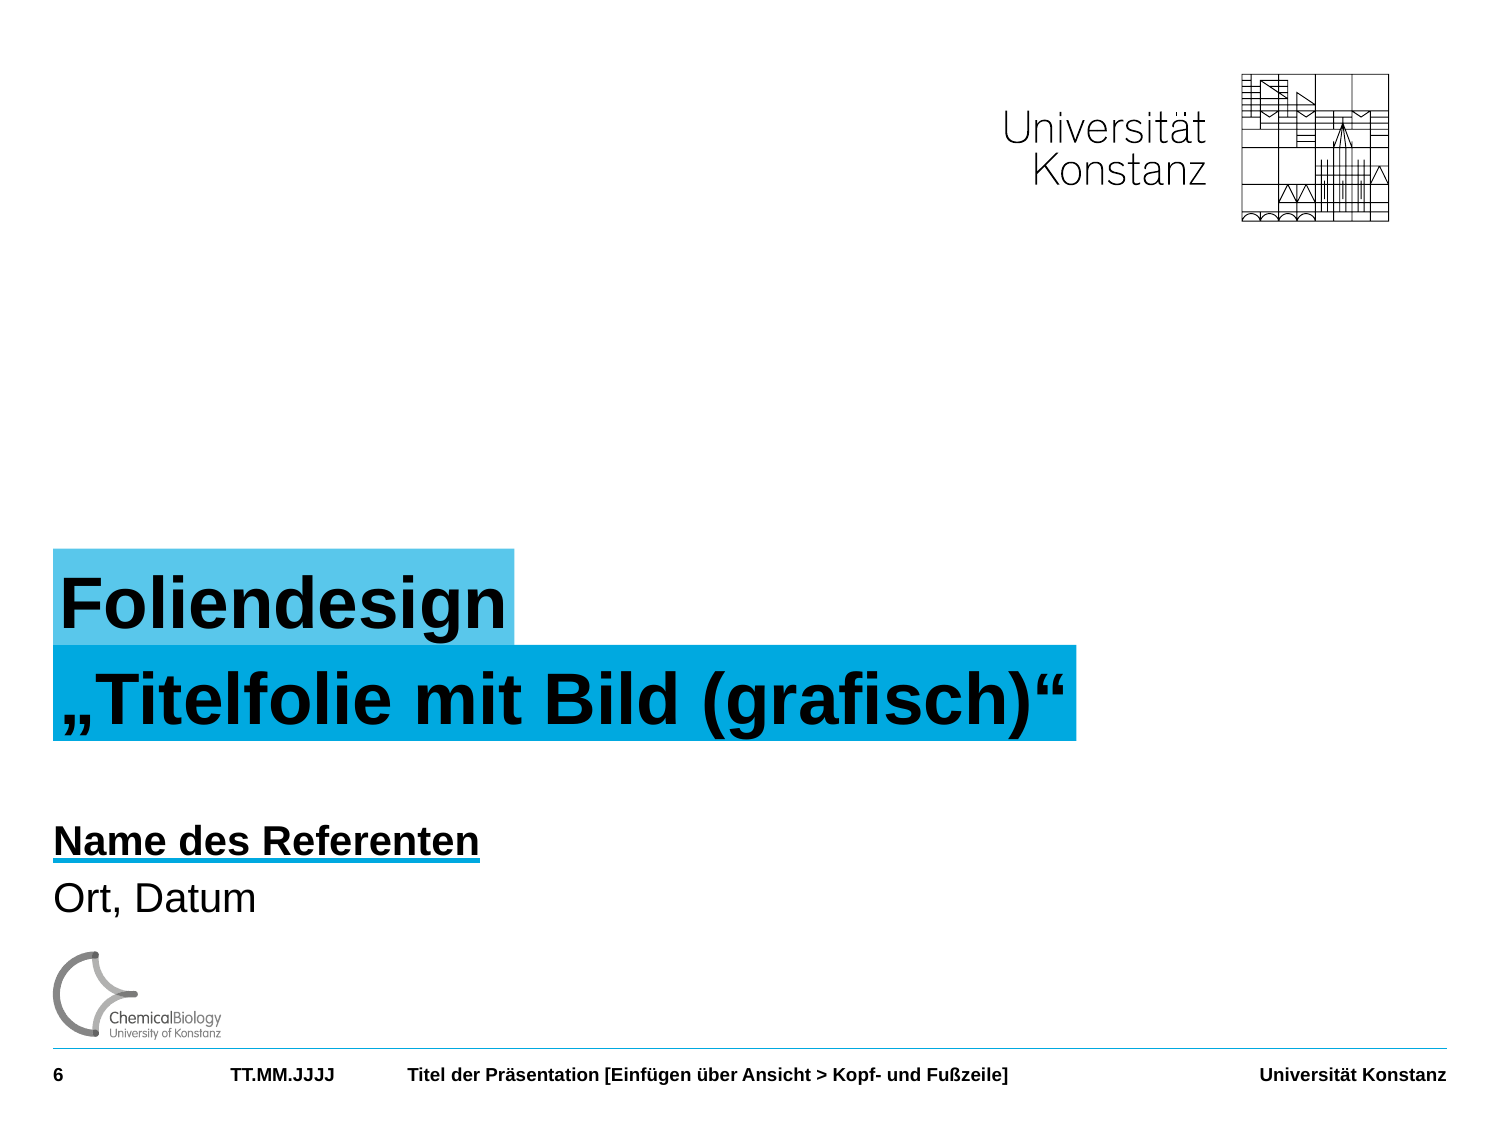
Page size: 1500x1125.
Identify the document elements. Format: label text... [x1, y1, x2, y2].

title Name des Referenten [53, 797, 1093, 865]
list Ort, Datum [53, 819, 1092, 922]
text_box „Titelfolie mit Bild (grafisch)“ [53, 644, 1077, 741]
text_box Foliendesign [53, 548, 515, 645]
